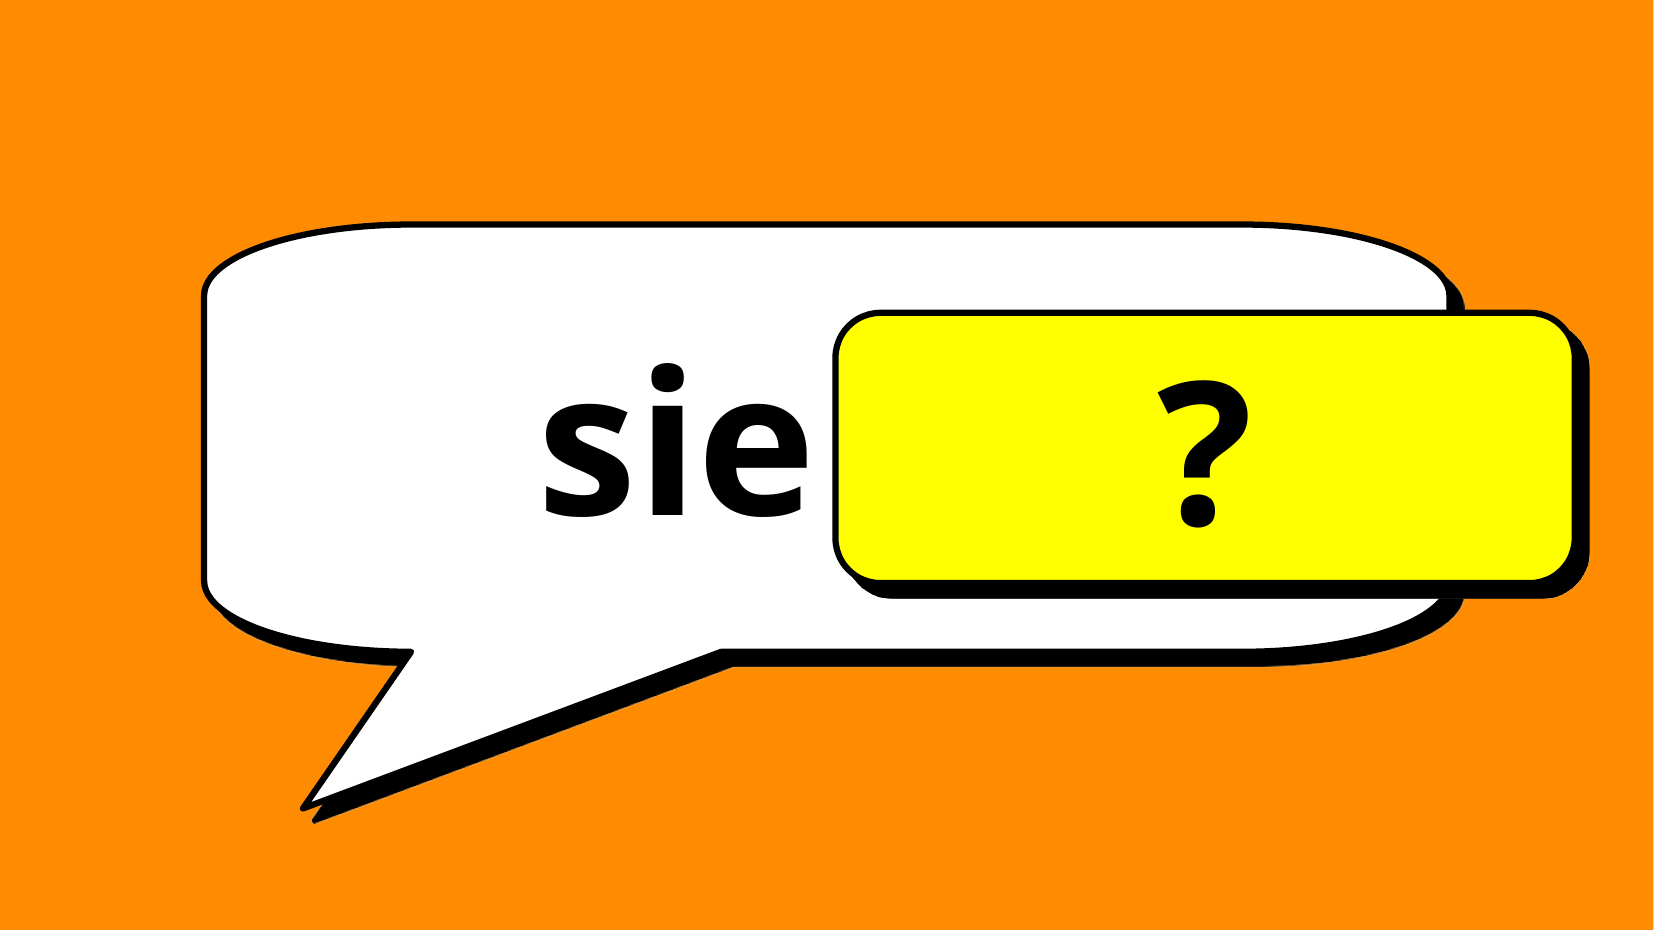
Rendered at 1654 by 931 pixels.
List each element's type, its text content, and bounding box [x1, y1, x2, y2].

text_box ? [835, 312, 1575, 584]
text_box sie ist [204, 224, 1450, 809]
